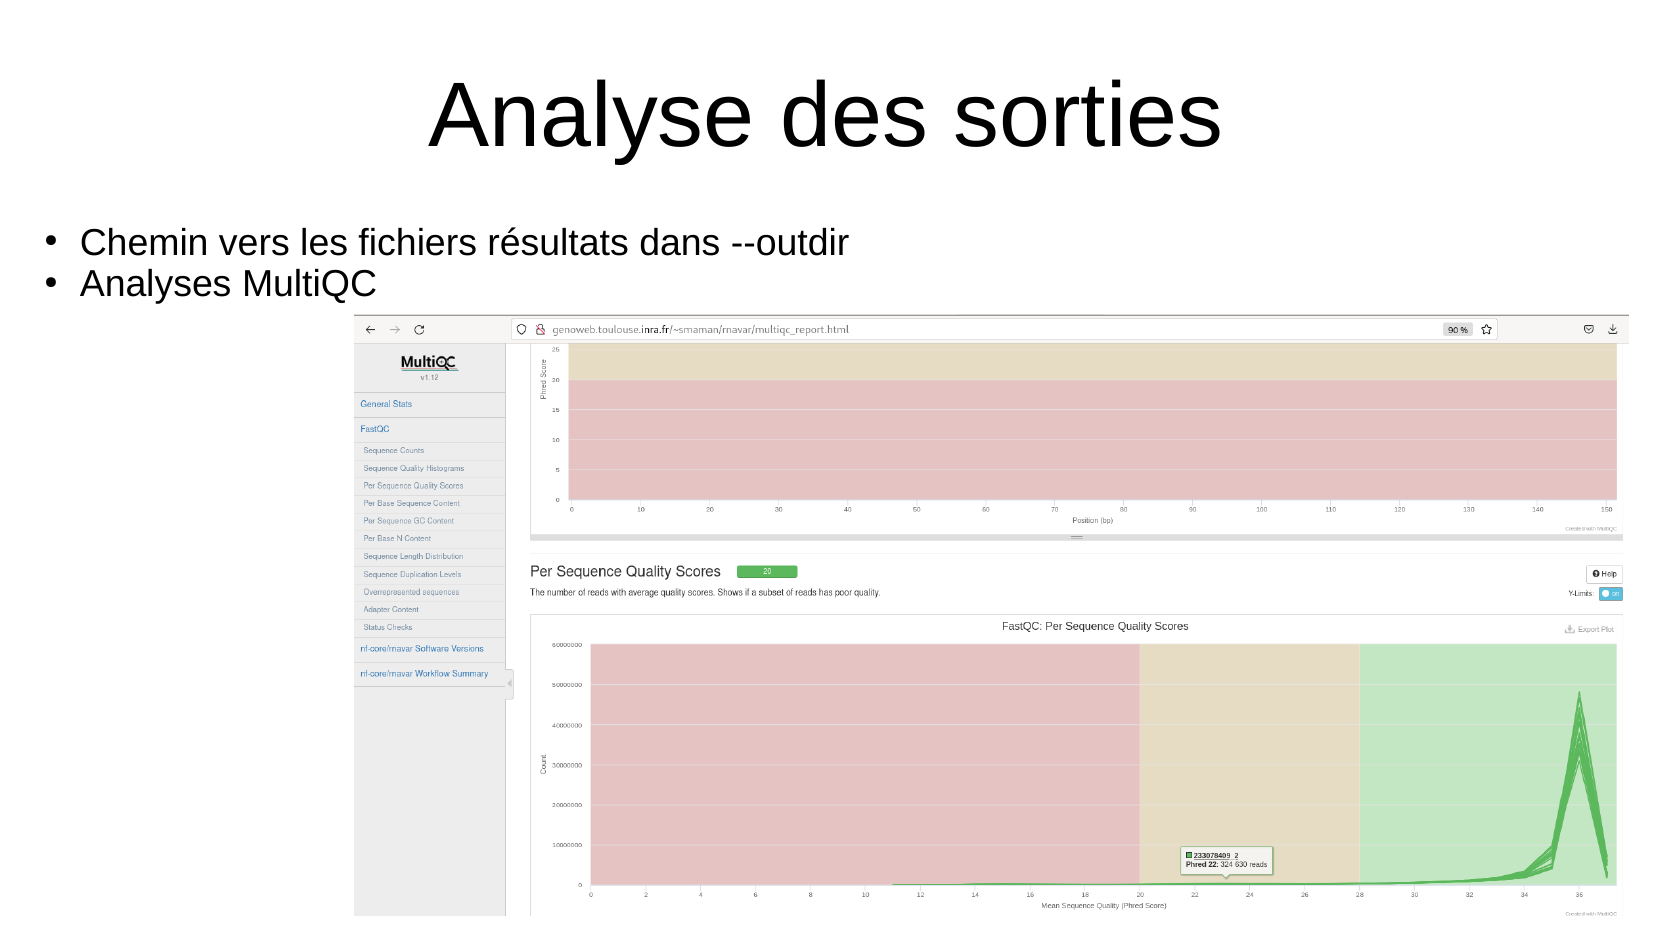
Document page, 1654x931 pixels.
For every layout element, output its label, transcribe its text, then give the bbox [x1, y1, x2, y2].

picture [354, 314, 1629, 916]
text_box Chemin vers les fichiers résultats dans --outdir Analyses MultiQC [29, 213, 1477, 355]
title Analyse des sorties [82, 37, 1571, 193]
